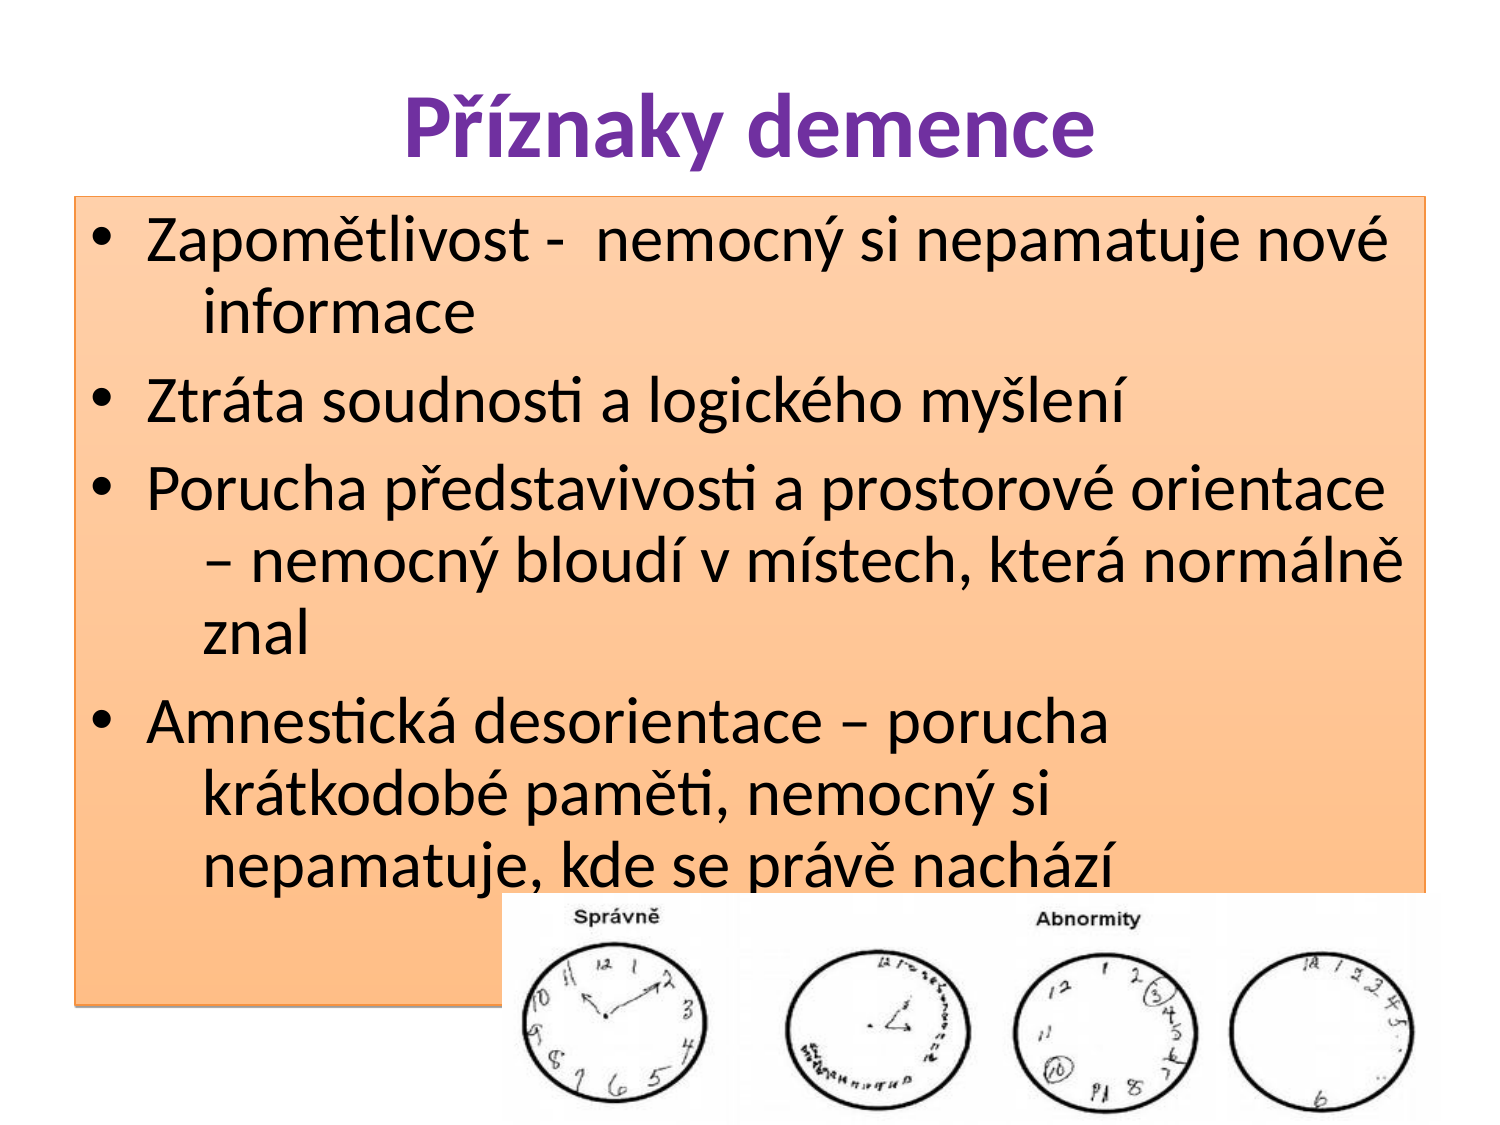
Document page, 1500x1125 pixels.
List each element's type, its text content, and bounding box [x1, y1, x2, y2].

picture [502, 893, 1441, 1125]
list Zapomětlivost - nemocný si nepamatuje nové informace Ztráta soudnosti a logického myšlení Porucha představivosti a prostorové orientace – nemocný bloudí v místech, která normálně znal Amnestická desorientace – porucha krátkodobé paměti, nemocný si nepamatuje, kde se právě nachází [75, 196, 1426, 1005]
title Příznaky demence [75, 45, 1426, 196]
